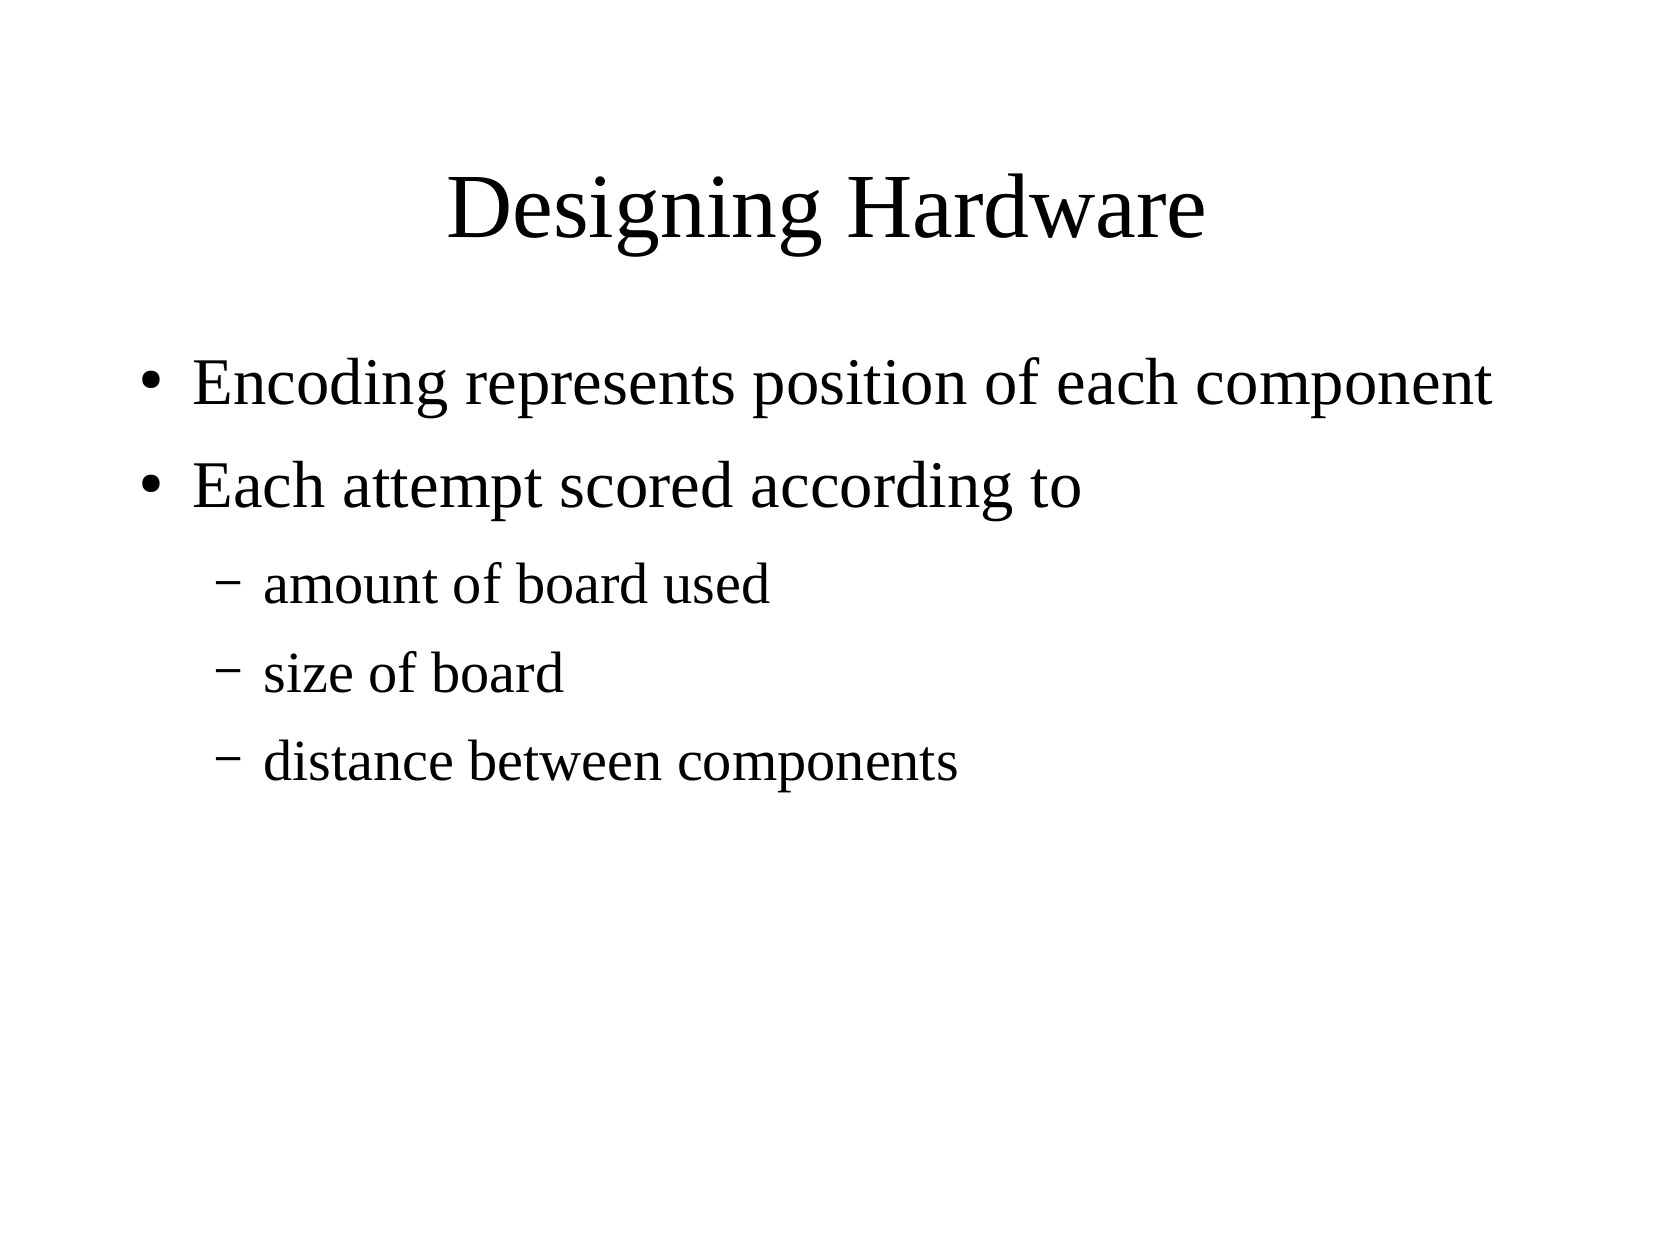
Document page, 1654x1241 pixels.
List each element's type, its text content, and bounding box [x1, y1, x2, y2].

list Encoding represents position of each component Each attempt scored according to amount of board used size of board distance between components [121, 344, 1534, 1127]
title Designing Hardware [121, 102, 1534, 311]
